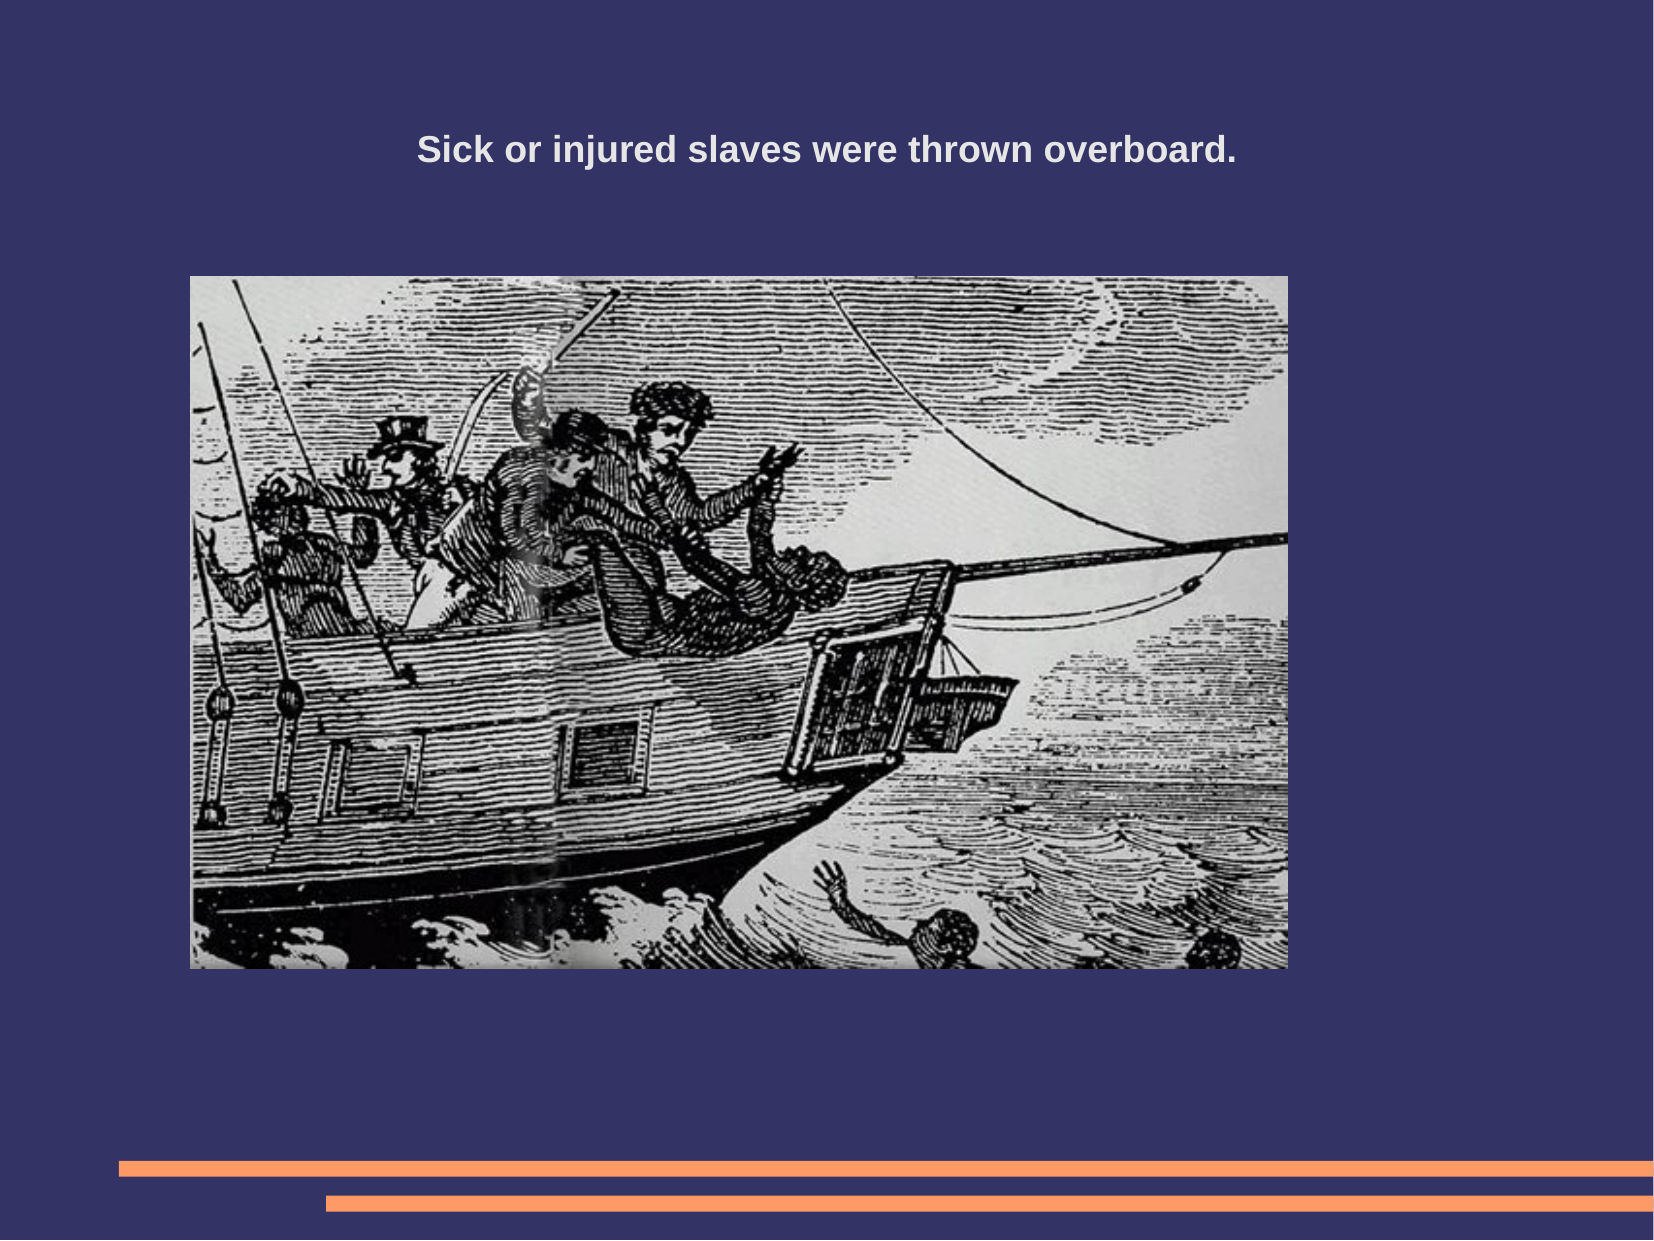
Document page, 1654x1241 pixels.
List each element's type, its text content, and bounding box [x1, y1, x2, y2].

picture [190, 276, 1288, 969]
title Sick or injured slaves were thrown overboard. [121, 46, 1534, 254]
